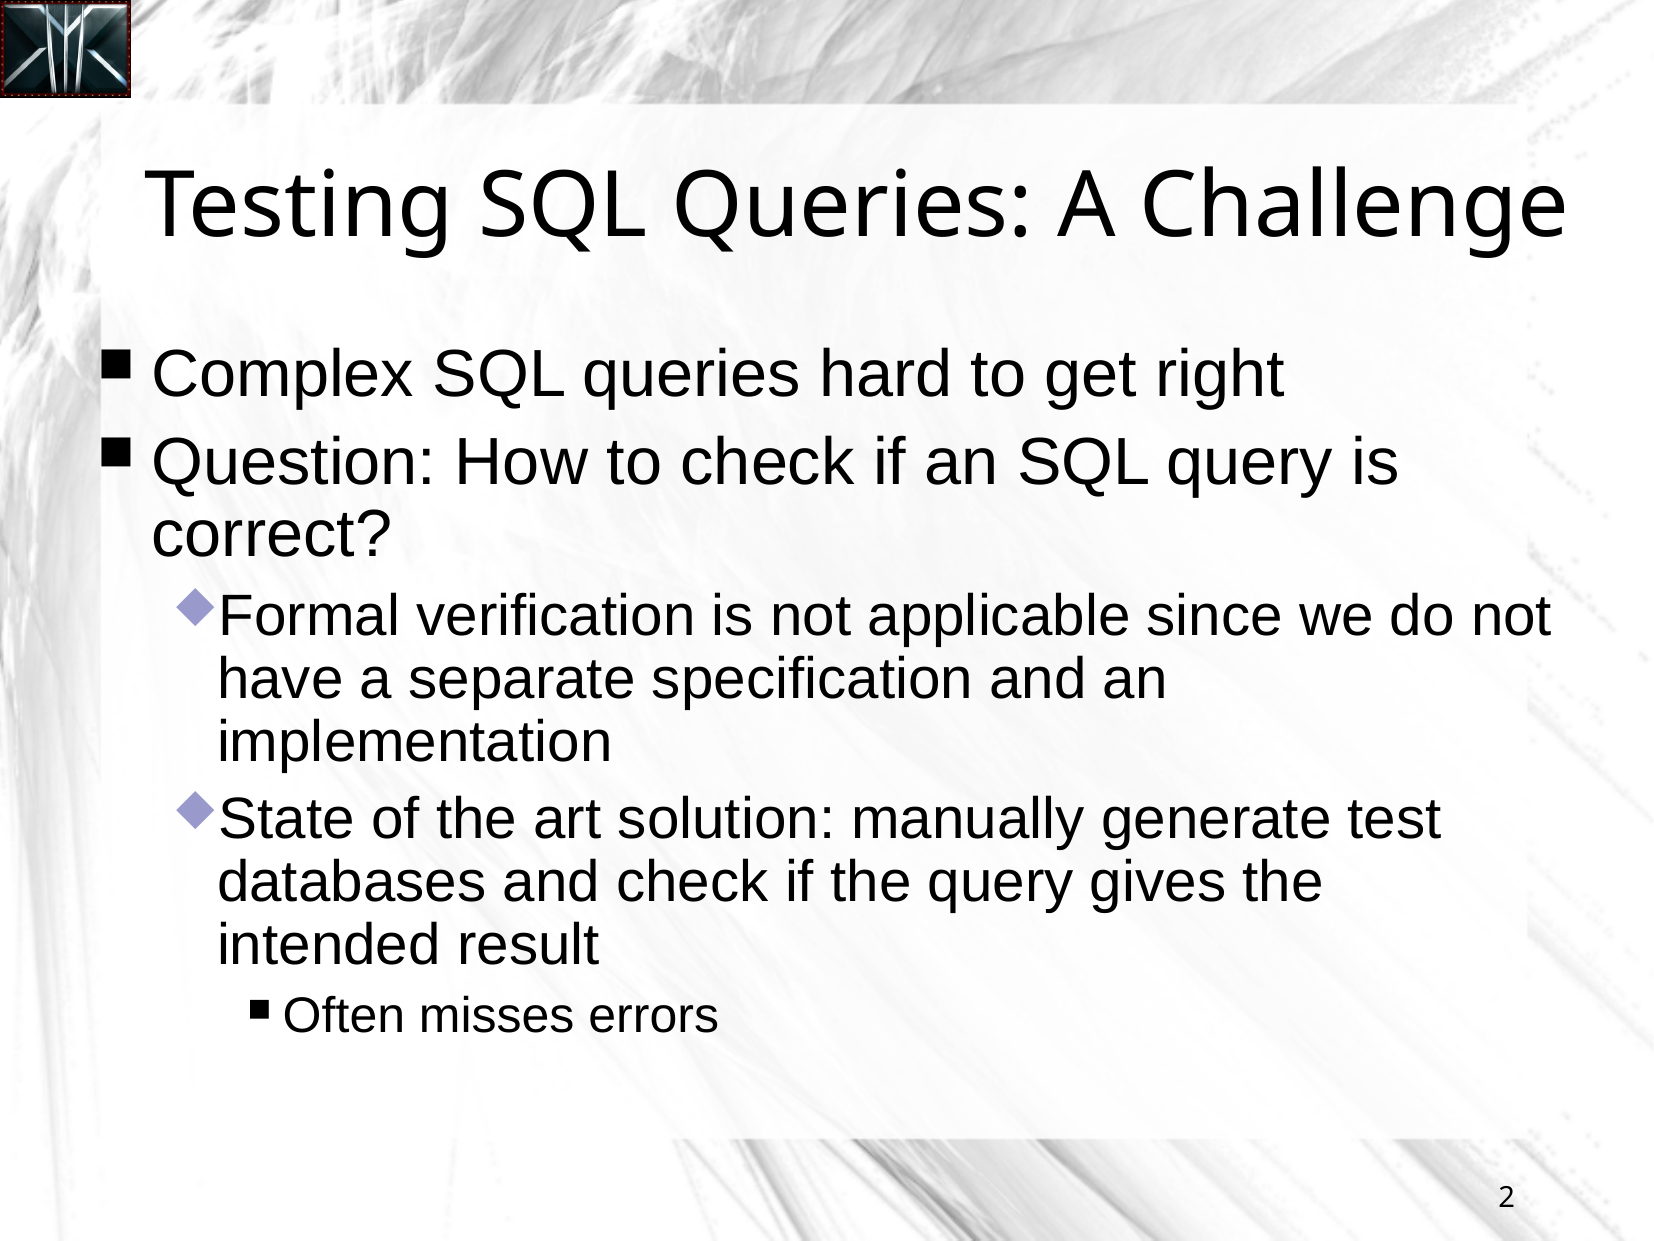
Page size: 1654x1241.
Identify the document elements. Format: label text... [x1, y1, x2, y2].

title Testing SQL Queries: A Challenge [82, 70, 1599, 330]
picture [0, 0, 1654, 1241]
text_box <number> [1483, 1171, 1617, 1222]
list Complex SQL queries hard to get right Question: How to check if an SQL query is correct? Formal verification is not applicable since we do not have a separate specification and an implementation State of the art solution: manually generate test databases and check if the query gives the intended result Often misses errors [82, 330, 1571, 1158]
